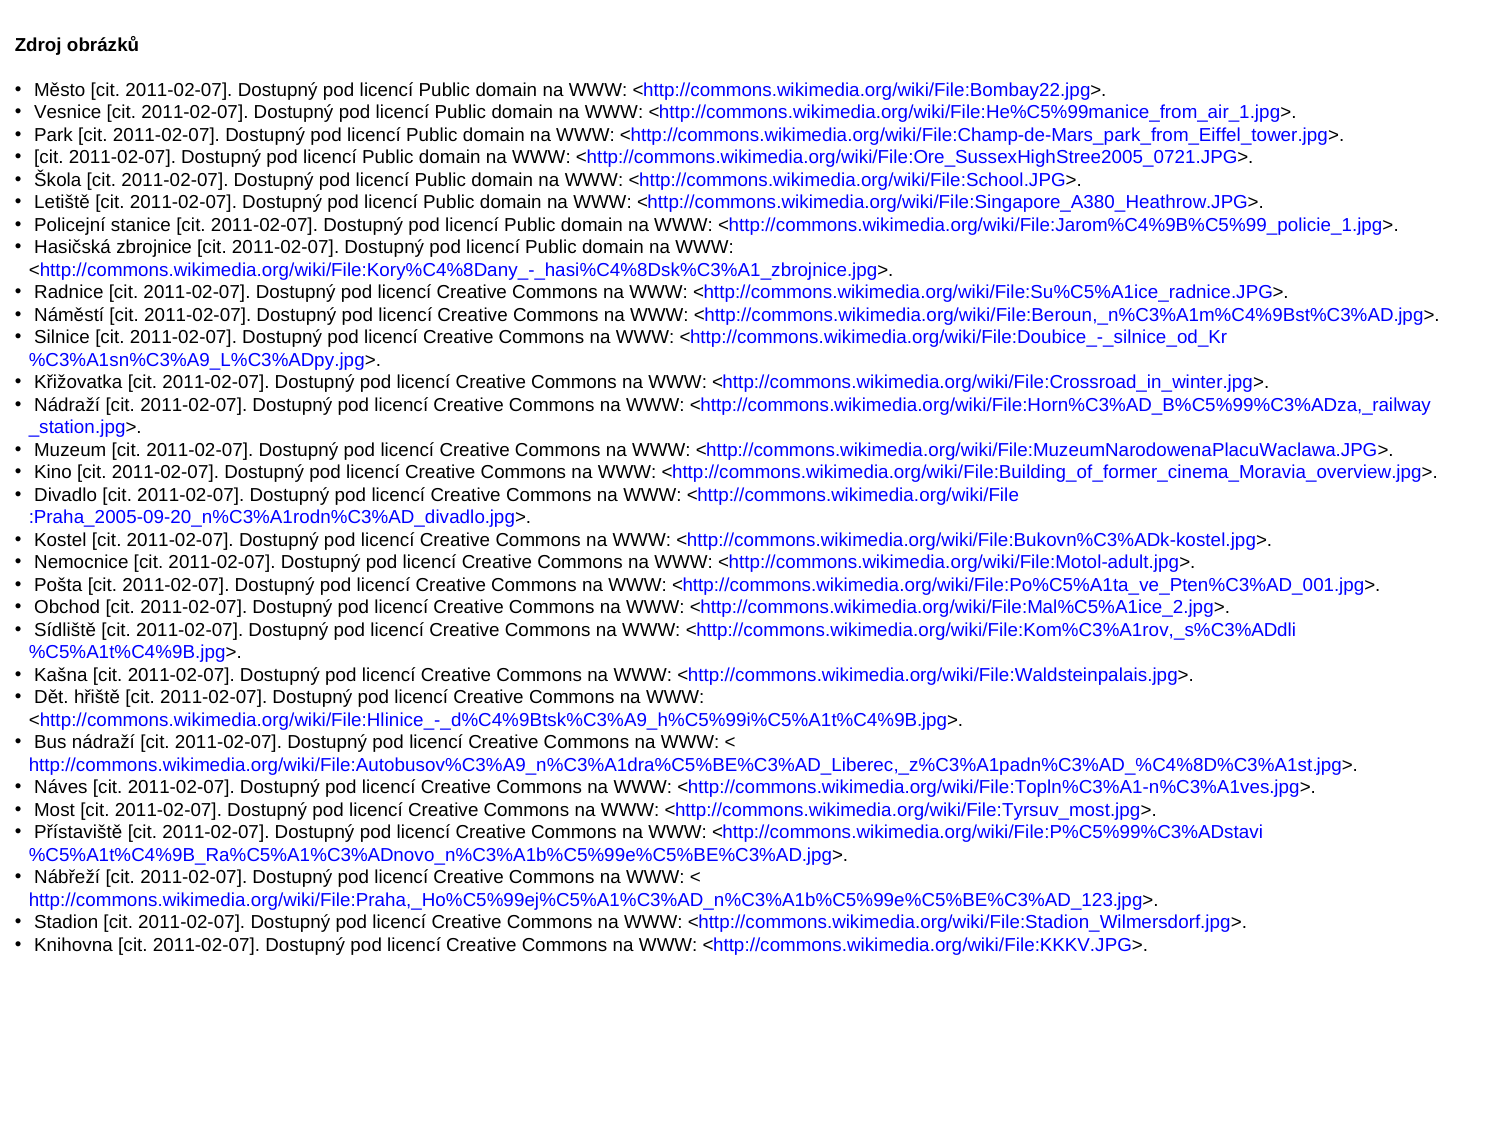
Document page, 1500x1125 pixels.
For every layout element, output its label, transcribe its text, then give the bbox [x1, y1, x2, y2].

text_box Zdroj obrázků Město [cit. 2011-02-07]. Dostupný pod licencí Public domain na WWW: <http://commons.wikimedia.org/wiki/File:Bombay22.jpg>. Vesnice [cit. 2011-02-07]. Dostupný pod licencí Public domain na WWW: <http://commons.wikimedia.org/wiki/File:He%C5%99manice_from_air_1.jpg>. Park [cit. 2011-02-07]. Dostupný pod licencí Public domain na WWW: <http://commons.wikimedia.org/wiki/File:Champ-de-Mars_park_from_Eiffel_tower.jpg>. [cit. 2011-02-07]. Dostupný pod licencí Public domain na WWW: <http://commons.wikimedia.org/wiki/File:Ore_SussexHighStree2005_0721.JPG>. Škola [cit. 2011-02-07]. Dostupný pod licencí Public domain na WWW: <http://commons.wikimedia.org/wiki/File:School.JPG>. Letiště [cit. 2011-02-07]. Dostupný pod licencí Public domain na WWW: <http://commons.wikimedia.org/wiki/File:Singapore_A380_Heathrow.JPG>. Policejní stanice [cit. 2011-02-07]. Dostupný pod licencí Public domain na WWW: <http://commons.wikimedia.org/wiki/File:Jarom%C4%9B%C5%99_policie_1.jpg>. Hasičská zbrojnice [cit. 2011-02-07]. Dostupný pod licencí Public domain na WWW: <http://commons.wikimedia.org/wiki/File:Kory%C4%8Dany_-_hasi%C4%8Dsk%C3%A1_zbrojnice.jpg>. Radnice [cit. 2011-02-07]. Dostupný pod licencí Creative Commons na WWW: <http://commons.wikimedia.org/wiki/File:Su%C5%A1ice_radnice.JPG>. Náměstí [cit. 2011-02-07]. Dostupný pod licencí Creative Commons na WWW: <http://commons.wikimedia.org/wiki/File:Beroun,_n%C3%A1m%C4%9Bst%C3%AD.jpg>. Silnice [cit. 2011-02-07]. Dostupný pod licencí Creative Commons na WWW: <http://commons.wikimedia.org/wiki/File:Doubice_-_silnice_od_Kr%C3%A1sn%C3%A9_L%C3%ADpy.jpg>. Křižovatka [cit. 2011-02-07]. Dostupný pod licencí Creative Commons na WWW: <http://commons.wikimedia.org/wiki/File:Crossroad_in_winter.jpg>. Nádraží [cit. 2011-02-07]. Dostupný pod licencí Creative Commons na WWW: <http://commons.wikimedia.org/wiki/File:Horn%C3%AD_B%C5%99%C3%ADza,_railway_station.jpg>. Muzeum [cit. 2011-02-07]. Dostupný pod licencí Creative Commons na WWW: <http://commons.wikimedia.org/wiki/File:MuzeumNarodowenaPlacuWaclawa.JPG>. Kino [cit. 2011-02-07]. Dostupný pod licencí Creative Commons na WWW: <http://commons.wikimedia.org/wiki/File:Building_of_former_cinema_Moravia_overview.jpg>. Divadlo [cit. 2011-02-07]. Dostupný pod licencí Creative Commons na WWW: <http://commons.wikimedia.org/wiki/File:Praha_2005-09-20_n%C3%A1rodn%C3%AD_divadlo.jpg>. Kostel [cit. 2011-02-07]. Dostupný pod licencí Creative Commons na WWW: <http://commons.wikimedia.org/wiki/File:Bukovn%C3%ADk-kostel.jpg>. Nemocnice [cit. 2011-02-07]. Dostupný pod licencí Creative Commons na WWW: <http://commons.wikimedia.org/wiki/File:Motol-adult.jpg>. Pošta [cit. 2011-02-07]. Dostupný pod licencí Creative Commons na WWW: <http://commons.wikimedia.org/wiki/File:Po%C5%A1ta_ve_Pten%C3%AD_001.jpg>. Obchod [cit. 2011-02-07]. Dostupný pod licencí Creative Commons na WWW: <http://commons.wikimedia.org/wiki/File:Mal%C5%A1ice_2.jpg>. Sídliště [cit. 2011-02-07]. Dostupný pod licencí Creative Commons na WWW: <http://commons.wikimedia.org/wiki/File:Kom%C3%A1rov,_s%C3%ADdli%C5%A1t%C4%9B.jpg>. Kašna [cit. 2011-02-07]. Dostupný pod licencí Creative Commons na WWW: <http://commons.wikimedia.org/wiki/File:Waldsteinpalais.jpg>. Dět. hřiště [cit. 2011-02-07]. Dostupný pod licencí Creative Commons na WWW: <http://commons.wikimedia.org/wiki/File:Hlinice_-_d%C4%9Btsk%C3%A9_h%C5%99i%C5%A1t%C4%9B.jpg>. Bus nádraží [cit. 2011-02-07]. Dostupný pod licencí Creative Commons na WWW: <http://commons.wikimedia.org/wiki/File:Autobusov%C3%A9_n%C3%A1dra%C5%BE%C3%AD_Liberec,_z%C3%A1padn%C3%AD_%C4%8D%C3%A1st.jpg>. Náves [cit. 2011-02-07]. Dostupný pod licencí Creative Commons na WWW: <http://commons.wikimedia.org/wiki/File:Topln%C3%A1-n%C3%A1ves.jpg>. Most [cit. 2011-02-07]. Dostupný pod licencí Creative Commons na WWW: <http://commons.wikimedia.org/wiki/File:Tyrsuv_most.jpg>. Přístaviště [cit. 2011-02-07]. Dostupný pod licencí Creative Commons na WWW: <http://commons.wikimedia.org/wiki/File:P%C5%99%C3%ADstavi%C5%A1t%C4%9B_Ra%C5%A1%C3%ADnovo_n%C3%A1b%C5%99e%C5%BE%C3%AD.jpg>. Nábřeží [cit. 2011-02-07]. Dostupný pod licencí Creative Commons na WWW: <http://commons.wikimedia.org/wiki/File:Praha,_Ho%C5%99ej%C5%A1%C3%AD_n%C3%A1b%C5%99e%C5%BE%C3%AD_123.jpg>. Stadion [cit. 2011-02-07]. Dostupný pod licencí Creative Commons na WWW: <http://commons.wikimedia.org/wiki/File:Stadion_Wilmersdorf.jpg>. Knihovna [cit. 2011-02-07]. Dostupný pod licencí Creative Commons na WWW: <http://commons.wikimedia.org/wiki/File:KKKV.JPG>. [0, 24, 1483, 986]
